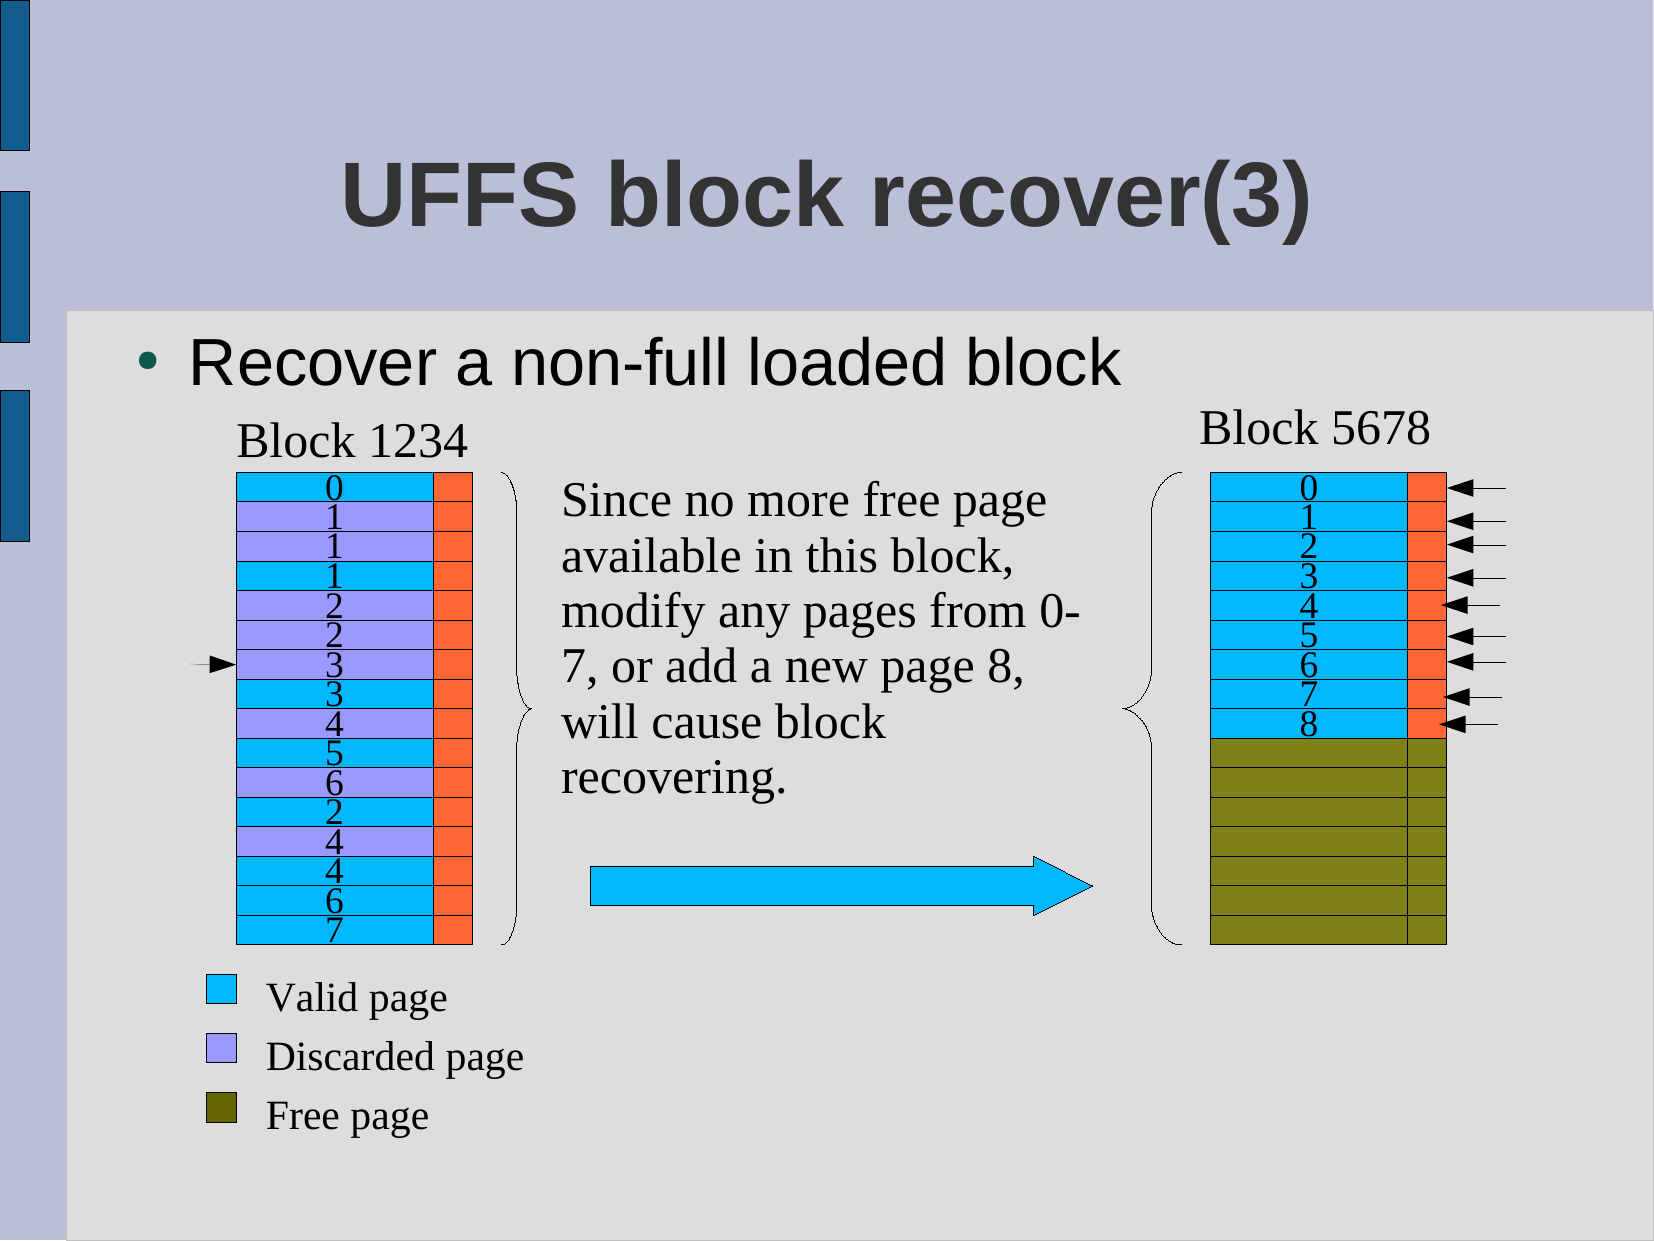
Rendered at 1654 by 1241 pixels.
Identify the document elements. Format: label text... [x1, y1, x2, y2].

text_box 8 [1210, 708, 1407, 738]
text_box [206, 1033, 237, 1063]
text_box 7 [1210, 679, 1407, 708]
text_box [1210, 472, 1447, 945]
text_box Discarded page [265, 1033, 650, 1080]
text_box 6 [1210, 649, 1407, 679]
text_box [206, 1092, 237, 1123]
text_box 2 [1210, 531, 1407, 561]
text_box 1 [236, 561, 433, 590]
text_box Block 5678 [1199, 399, 1465, 455]
text_box 3 [236, 679, 433, 708]
text_box 4 [236, 708, 433, 738]
text_box 5 [236, 738, 433, 768]
text_box 4 [236, 826, 433, 856]
text_box 6 [236, 768, 433, 797]
text_box 6 [236, 885, 433, 915]
list Recover a non-full loaded block [118, 324, 1531, 400]
text_box 7 [236, 915, 433, 945]
text_box 3 [1210, 561, 1407, 590]
text_box 3 [236, 649, 433, 679]
text_box 0 [1210, 472, 1407, 502]
text_box 1 [1210, 502, 1407, 531]
text_box Since no more free page available in this block, modify any pages from 0-7, or add a new page 8, will cause block recovering. [561, 472, 1093, 857]
text_box 1 [236, 502, 433, 531]
text_box 2 [236, 797, 433, 826]
text_box Valid page [265, 974, 621, 1021]
text_box 5 [1210, 620, 1407, 649]
text_box 1 [236, 531, 433, 561]
title UFFS block recover(3) [121, 91, 1534, 299]
text_box 0 [236, 472, 433, 502]
text_box [590, 857, 1093, 916]
text_box Free page [265, 1092, 591, 1139]
text_box 4 [1210, 590, 1407, 620]
text_box 2 [236, 590, 433, 620]
text_box [433, 472, 473, 945]
text_box Block 1234 [236, 413, 502, 469]
text_box 4 [236, 856, 433, 885]
text_box 2 [236, 620, 433, 649]
text_box [206, 974, 237, 1004]
